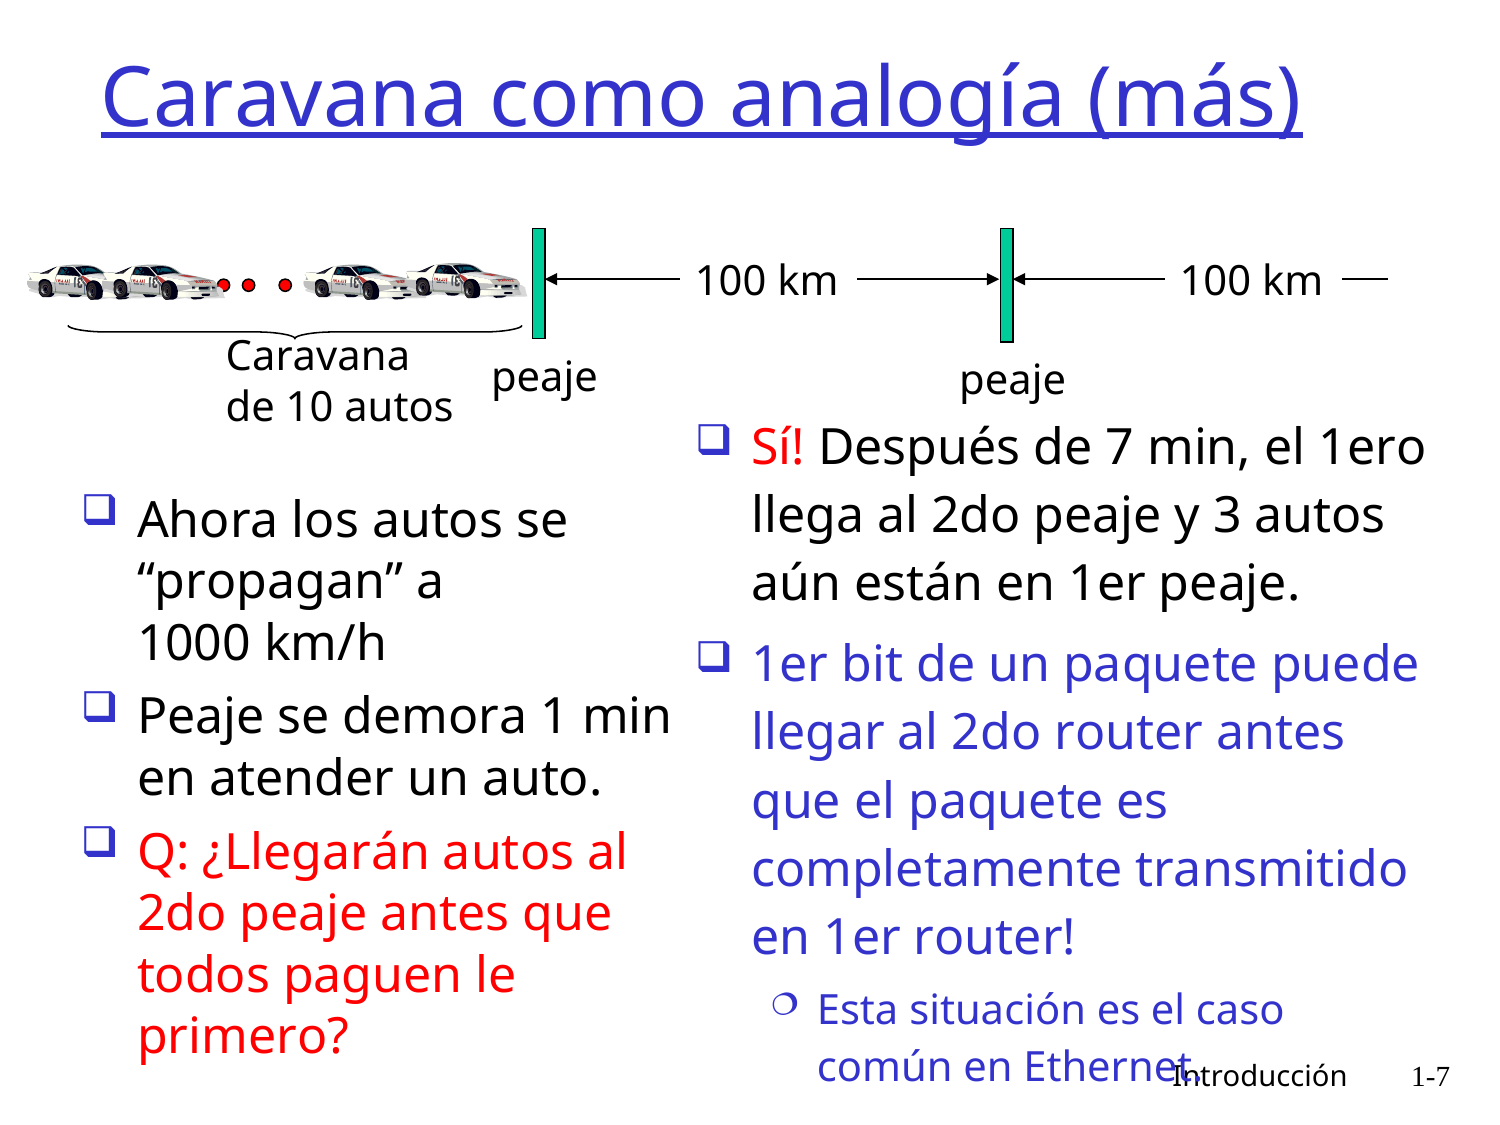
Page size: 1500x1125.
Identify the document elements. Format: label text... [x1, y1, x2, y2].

text_box Caravana de 10 autos [210, 321, 469, 336]
text_box [279, 279, 292, 292]
list Sí! Después de 7 min, el 1ero llega al 2do peaje y 3 autos aún están en 1er peaje. 1er bit de un paquete puede llegar al 2do router antes que el paquete es completamente transmitido en 1er router! Esta situación es el caso común en Ethernet. [680, 403, 1445, 1063]
text_box peaje [944, 345, 1082, 411]
text_box [226, 279, 230, 291]
picture [303, 262, 528, 300]
title Caravana como analogía (más) [85, 0, 1361, 199]
text_box Caravana de 10 autos [210, 333, 469, 438]
text_box peaje [476, 341, 613, 408]
text_box 100 km [679, 246, 858, 312]
text_box 1-<number> [1362, 1050, 1466, 1125]
text_box Introducción [887, 1063, 1362, 1125]
picture [27, 264, 226, 300]
text_box [242, 279, 255, 292]
list Ahora los autos se “propagan” a 1000 km/h Peaje se demora 1 min en atender un auto. Q: ¿Llegarán autos al 2do peaje antes que todos paguen le primero? [65, 480, 713, 1116]
text_box 100 km [1164, 246, 1342, 312]
